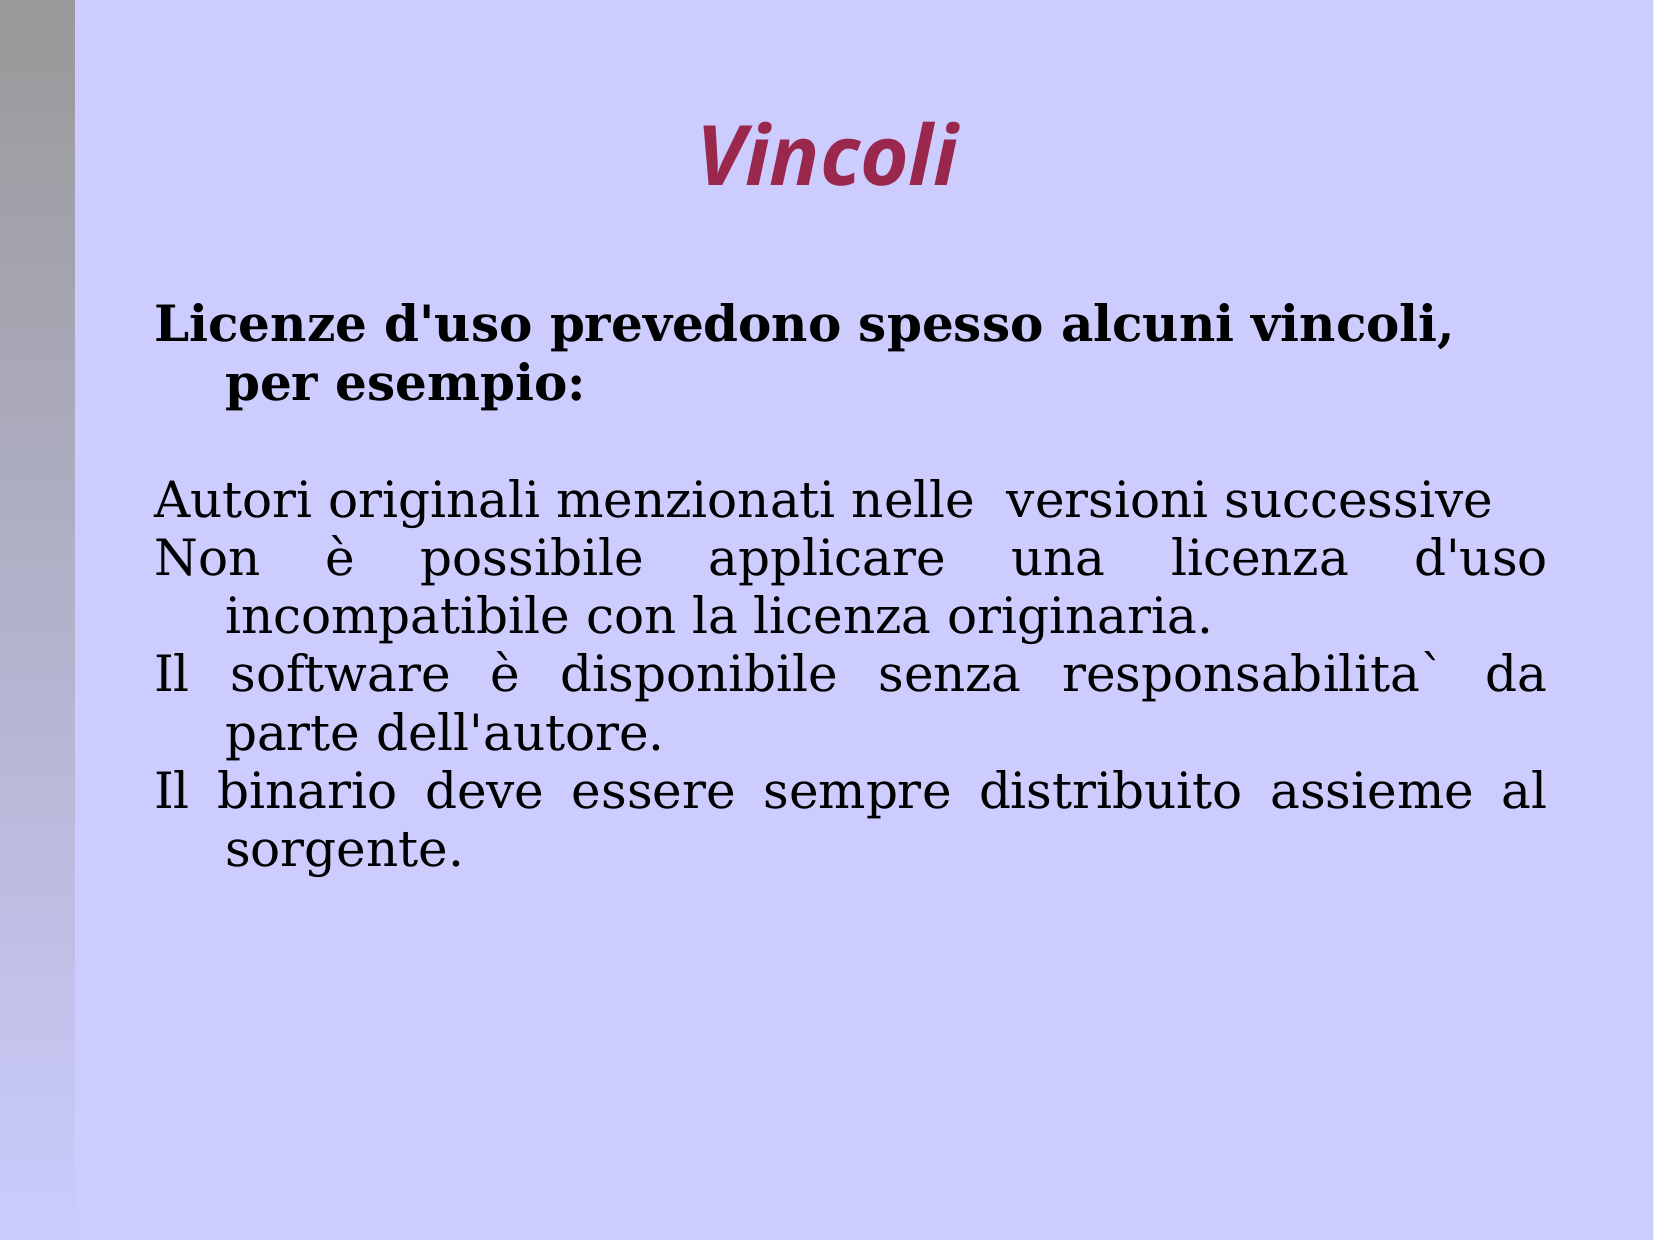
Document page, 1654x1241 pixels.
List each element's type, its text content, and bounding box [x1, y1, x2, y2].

text_box Licenze d'uso prevedono spesso alcuni vincoli, per esempio: Autori originali menzionati nelle versioni successive Non è possibile applicare una licenza d'uso incompatibile con la licenza originaria. Il software è disponibile senza responsabilita` da parte dell'autore. Il binario deve essere sempre distribuito assieme al sorgente. [142, 294, 1549, 937]
title Vincoli [121, 49, 1534, 257]
